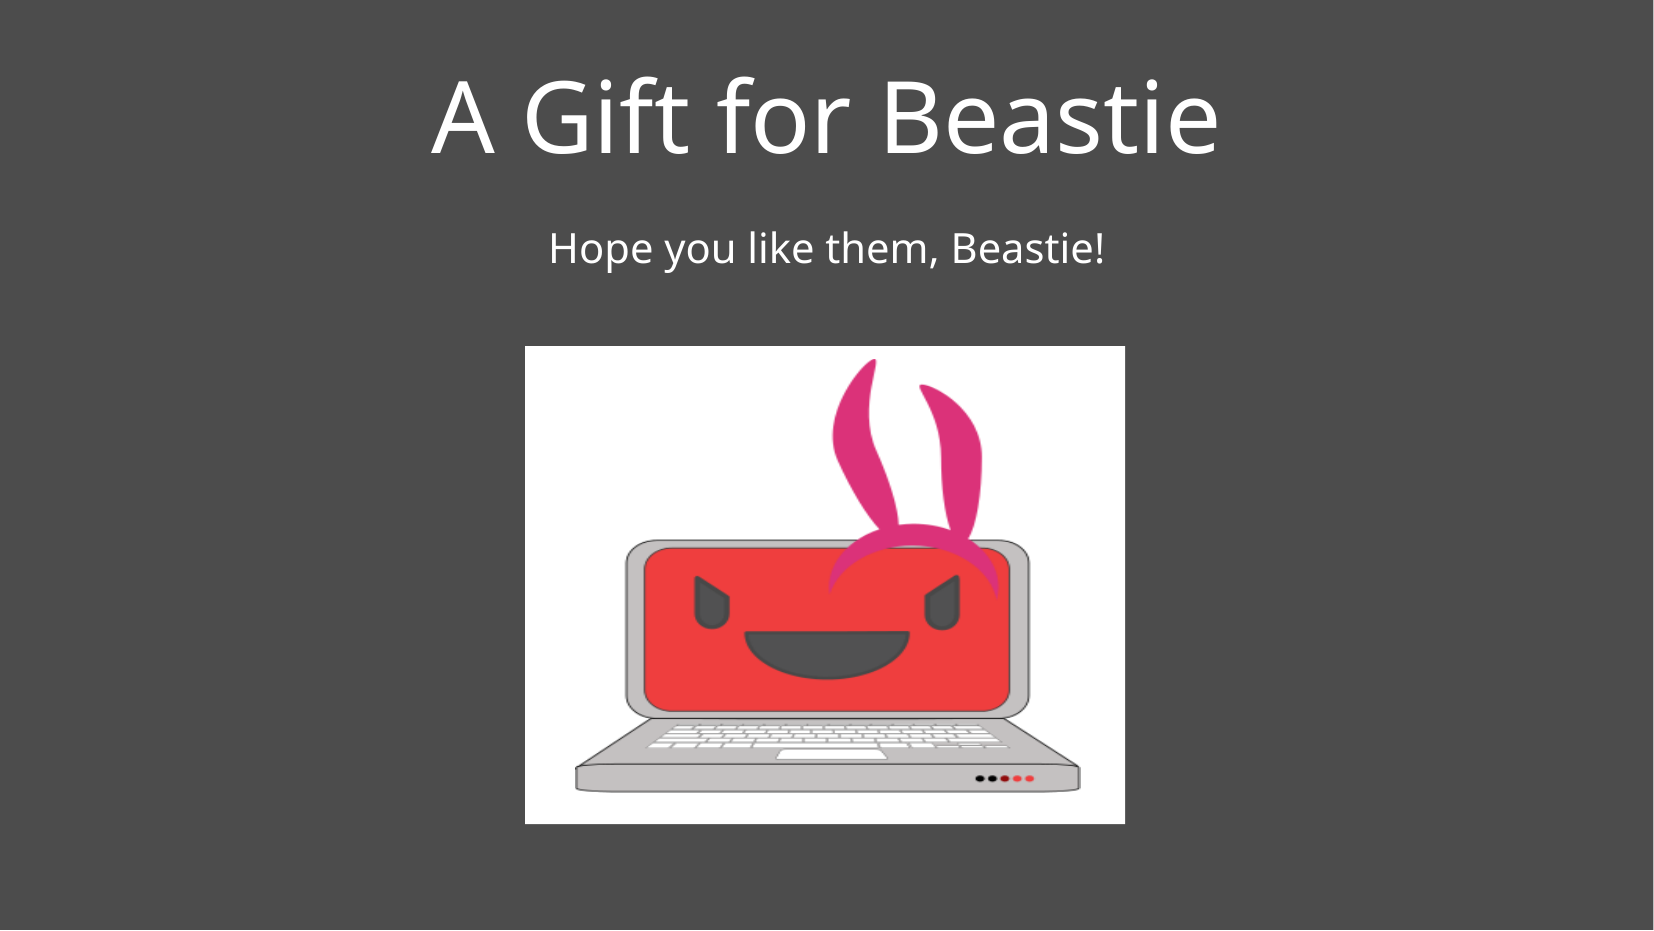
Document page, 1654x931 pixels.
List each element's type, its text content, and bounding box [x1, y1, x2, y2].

title Hope you like them, Beastie! [132, 192, 1521, 304]
text_box [525, 346, 1126, 825]
title A Gift for Beastie [76, 27, 1578, 224]
picture [575, 359, 1081, 794]
